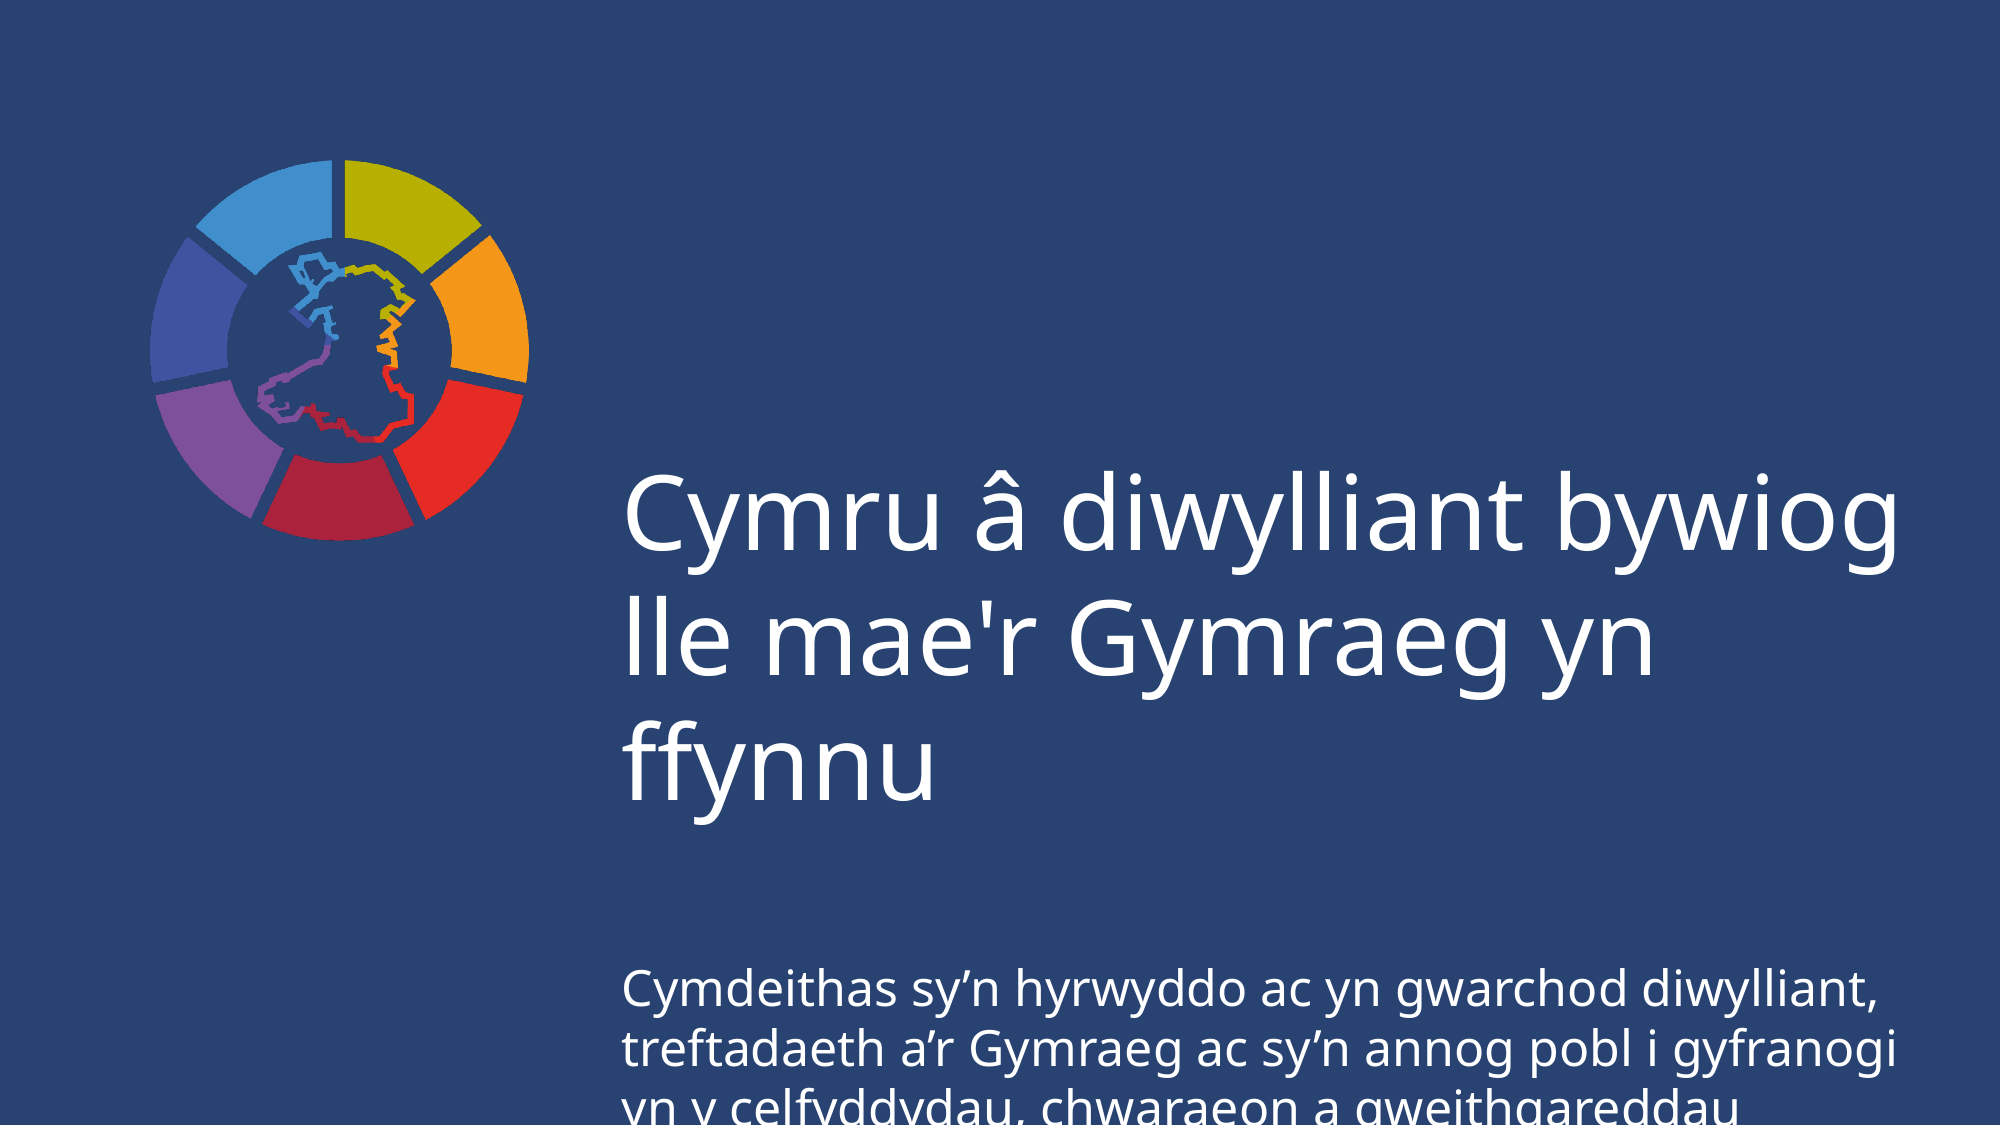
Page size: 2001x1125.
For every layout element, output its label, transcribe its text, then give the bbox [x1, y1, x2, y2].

title Cymru â diwylliant bywiog lle mae'r Gymraeg yn ffynnu Cymdeithas sy’n hyrwyddo ac yn gwarchod diwylliant, treftadaeth a’r Gymraeg ac sy’n annog pobl i gyfranogi yn y celfyddydau, chwaraeon a gweithgareddau hamdden. [606, 438, 1957, 685]
picture [149, 160, 543, 541]
